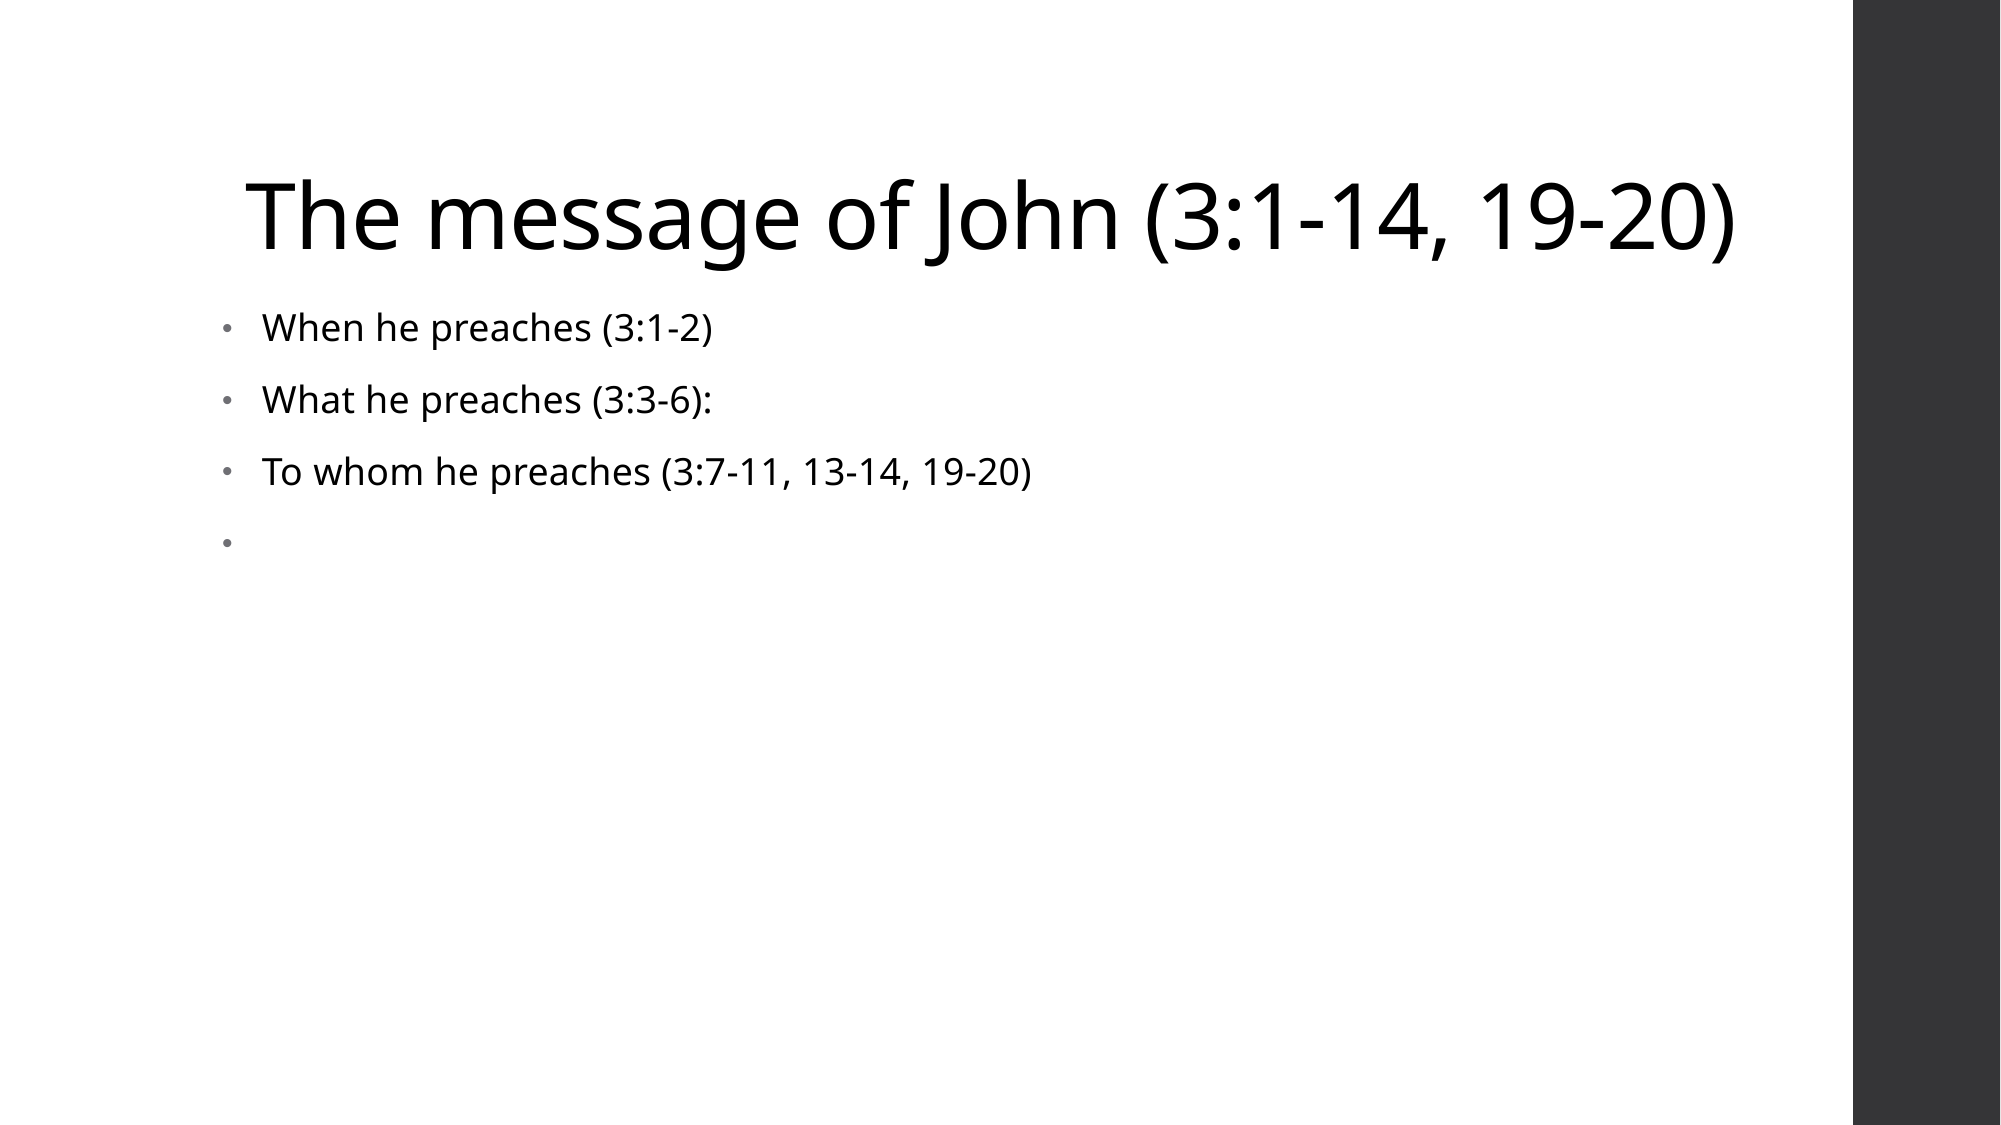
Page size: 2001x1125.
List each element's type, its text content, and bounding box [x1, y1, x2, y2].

title The message of John (3:1-14, 19-20) [206, 60, 1797, 278]
list When he preaches (3:1-2) What he preaches (3:3-6): To whom he preaches (3:7-11, 13-14, 19-20) [206, 299, 1617, 1014]
